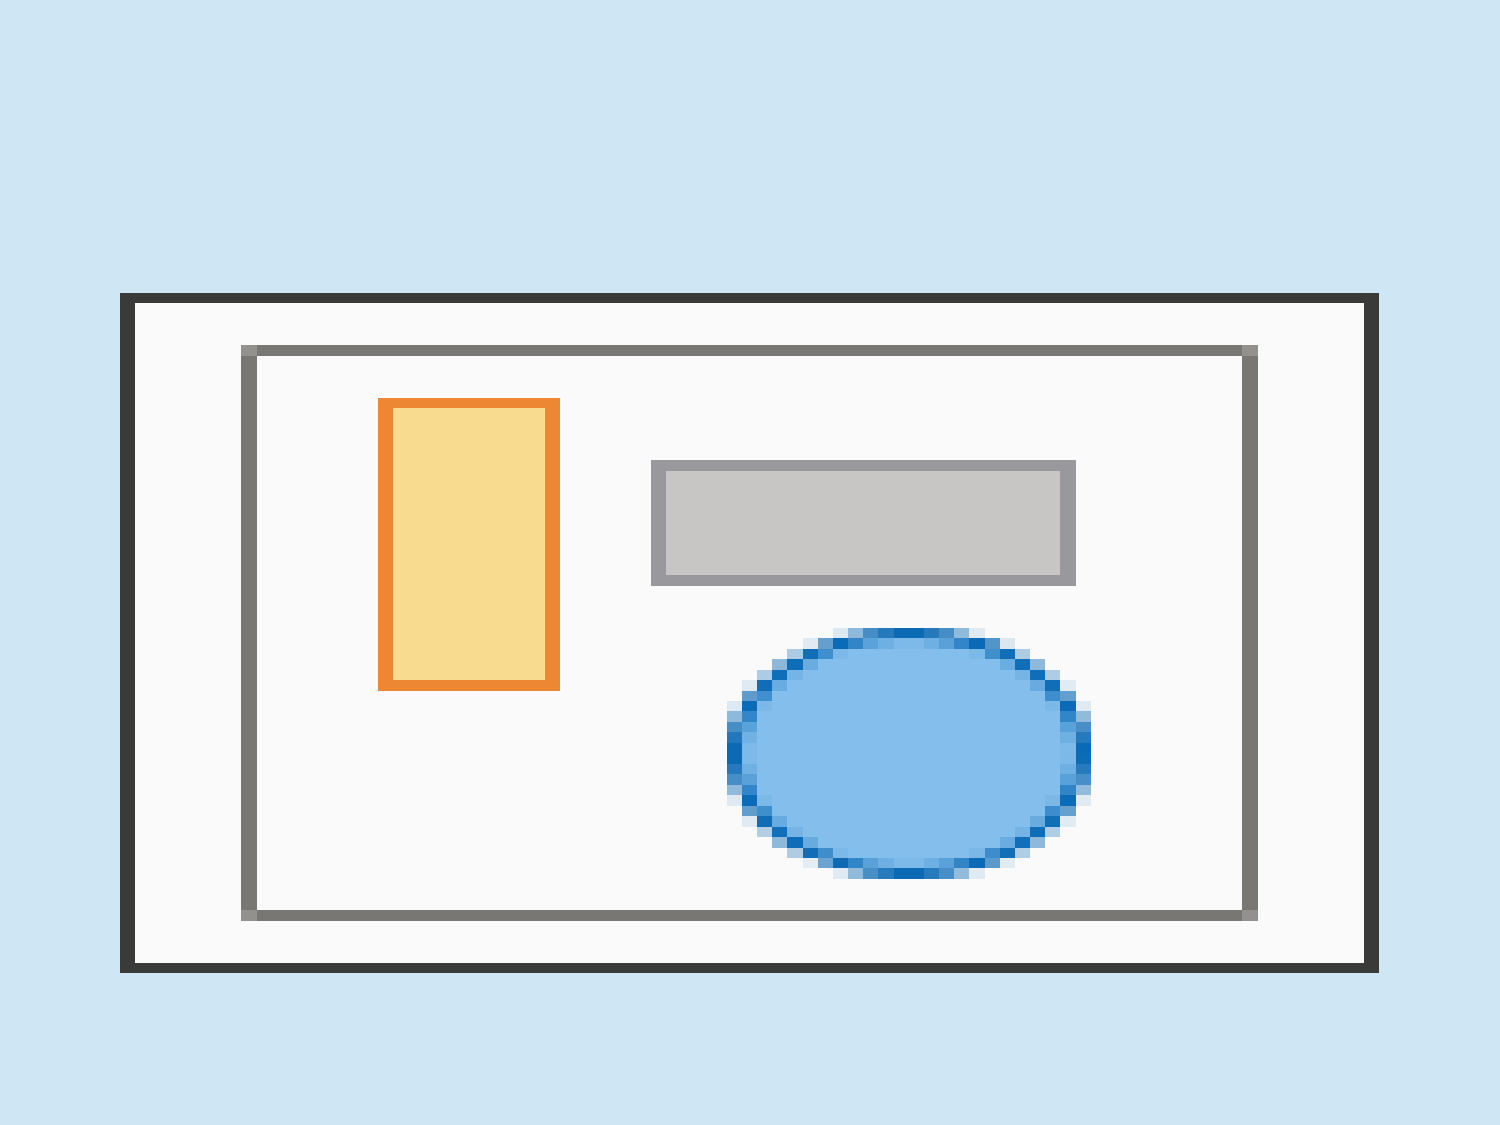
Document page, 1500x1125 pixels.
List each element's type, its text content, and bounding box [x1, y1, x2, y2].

chart [75, 262, 1425, 1005]
title Реализация Культурных практик Открытые занятия Консультации, мастер-классы Рабочие группы Клубный час, социальные акции, волонтерство [142, 59, 1493, 851]
